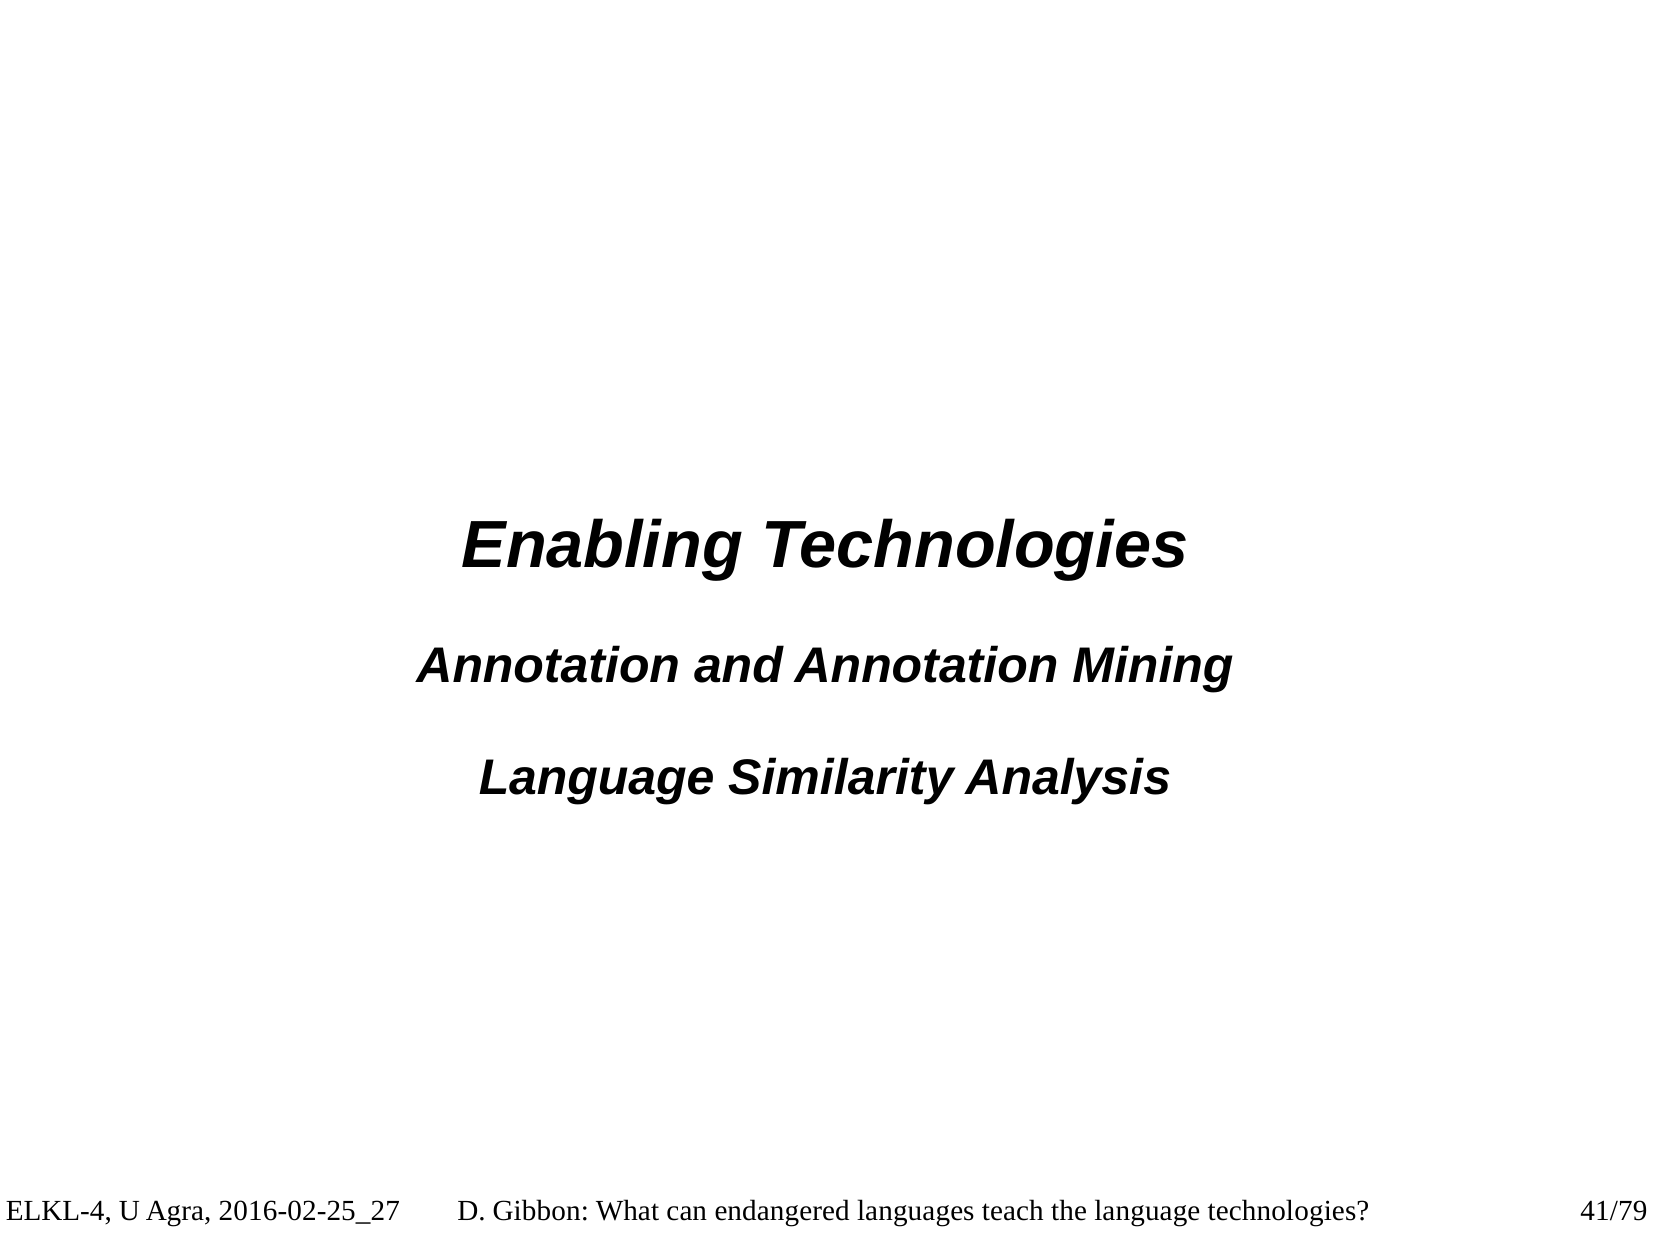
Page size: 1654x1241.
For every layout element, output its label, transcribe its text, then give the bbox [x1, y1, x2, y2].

title Enabling Technologies Annotation and Annotation Mining Language Similarity Analysis [0, 506, 1654, 807]
